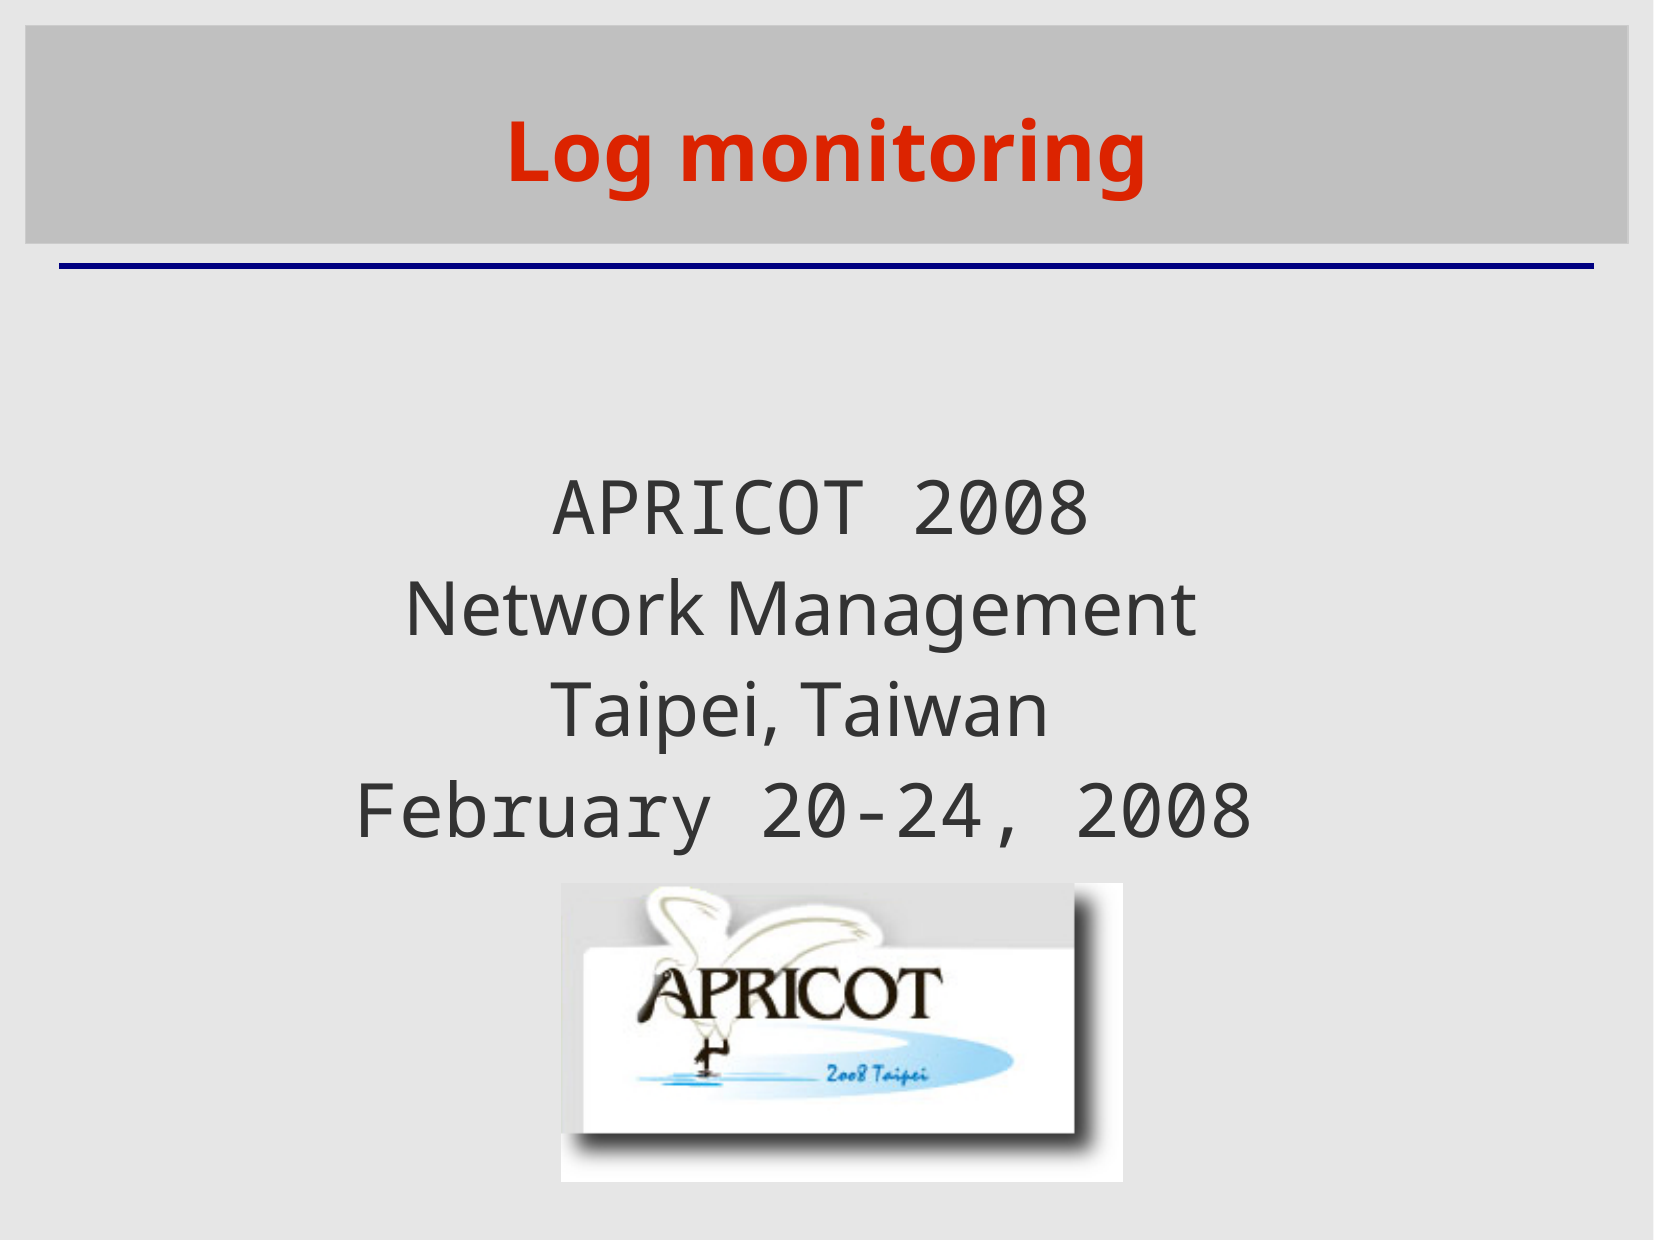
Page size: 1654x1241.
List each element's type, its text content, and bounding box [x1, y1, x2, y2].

picture [561, 883, 1123, 1182]
subtitle APRICOT 2008 Network Management Taipei, Taiwan February 20-24, 2008 [84, 294, 1524, 1118]
title Log monitoring [121, 46, 1534, 254]
